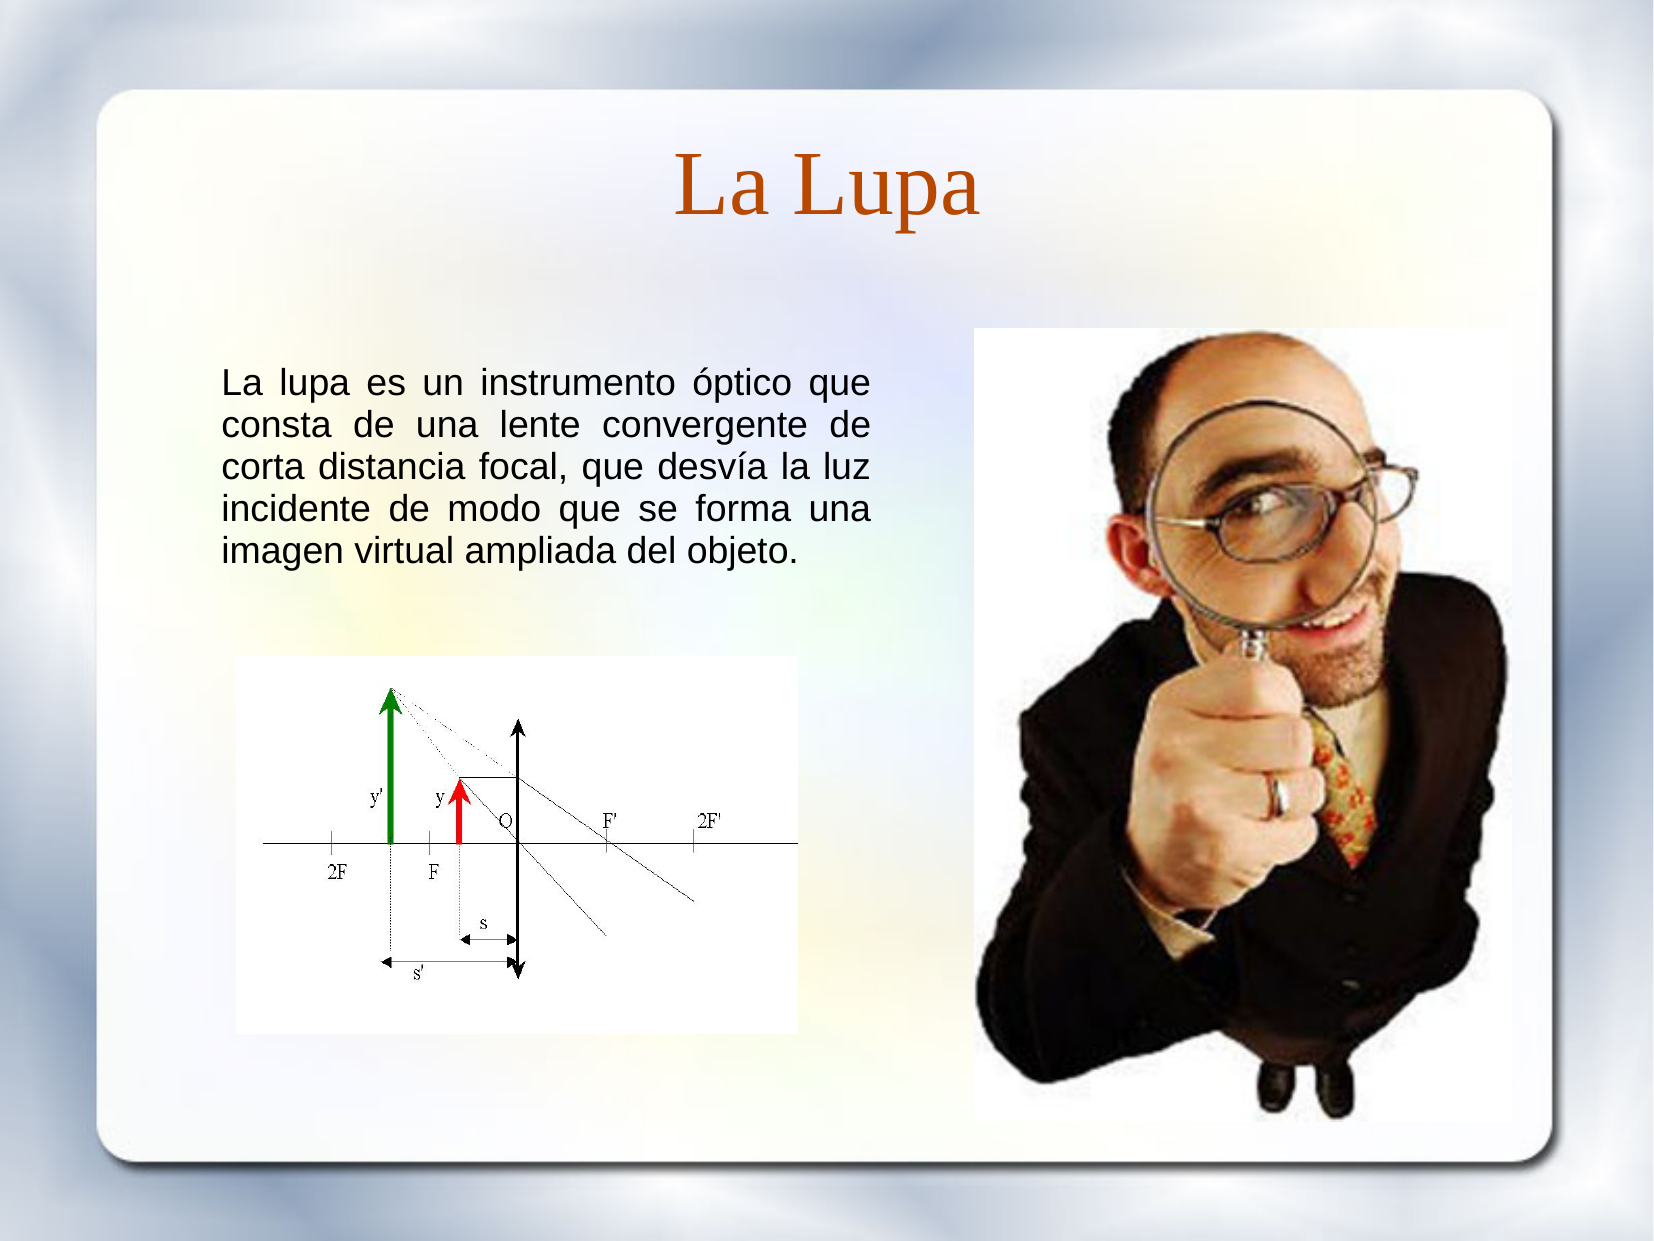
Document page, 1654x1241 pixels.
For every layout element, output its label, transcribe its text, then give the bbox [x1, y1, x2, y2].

text_box La lupa es un instrumento óptico que consta de una lente convergente de corta distancia focal, que desvía la luz incidente de modo que se forma una imagen virtual ampliada del objeto. [206, 354, 886, 580]
picture [0, 0, 1654, 1241]
title La Lupa [121, 132, 1534, 235]
